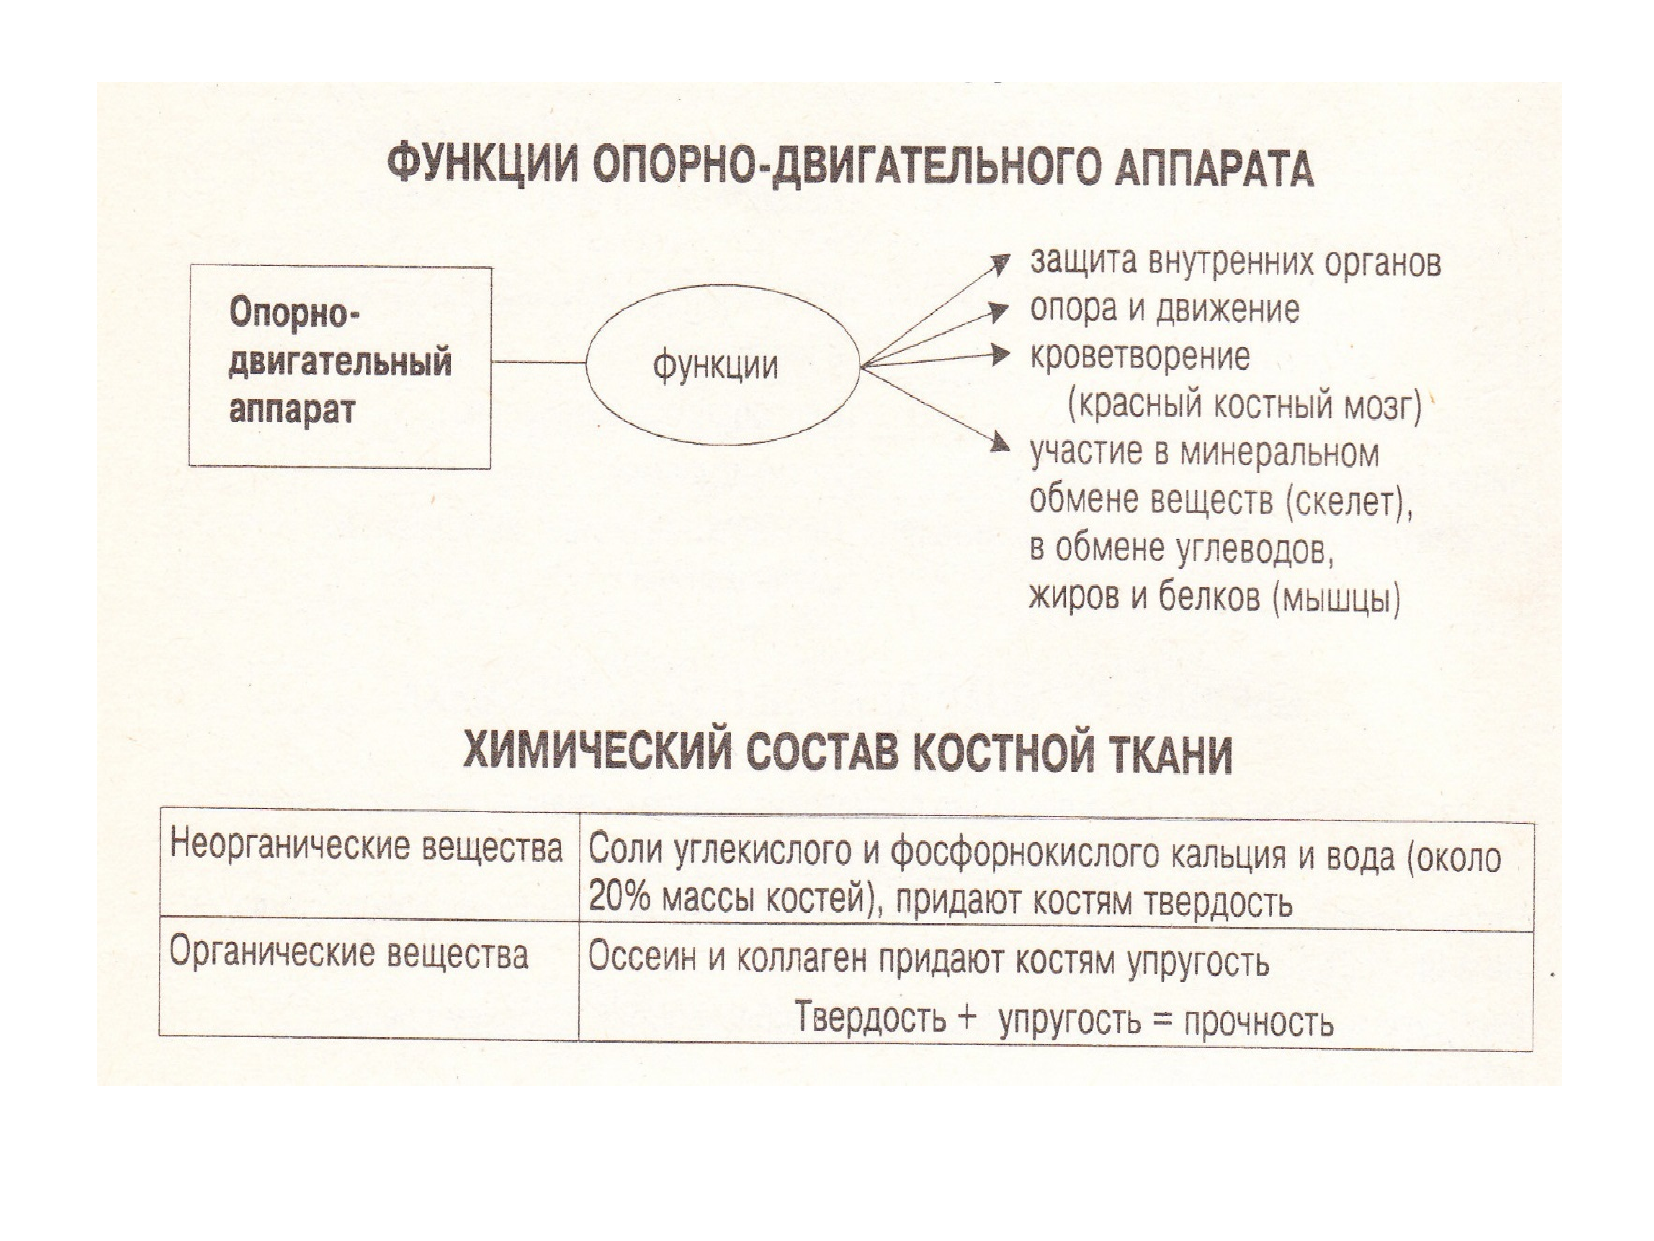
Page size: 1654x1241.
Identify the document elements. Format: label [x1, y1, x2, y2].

picture [97, 82, 1562, 1086]
